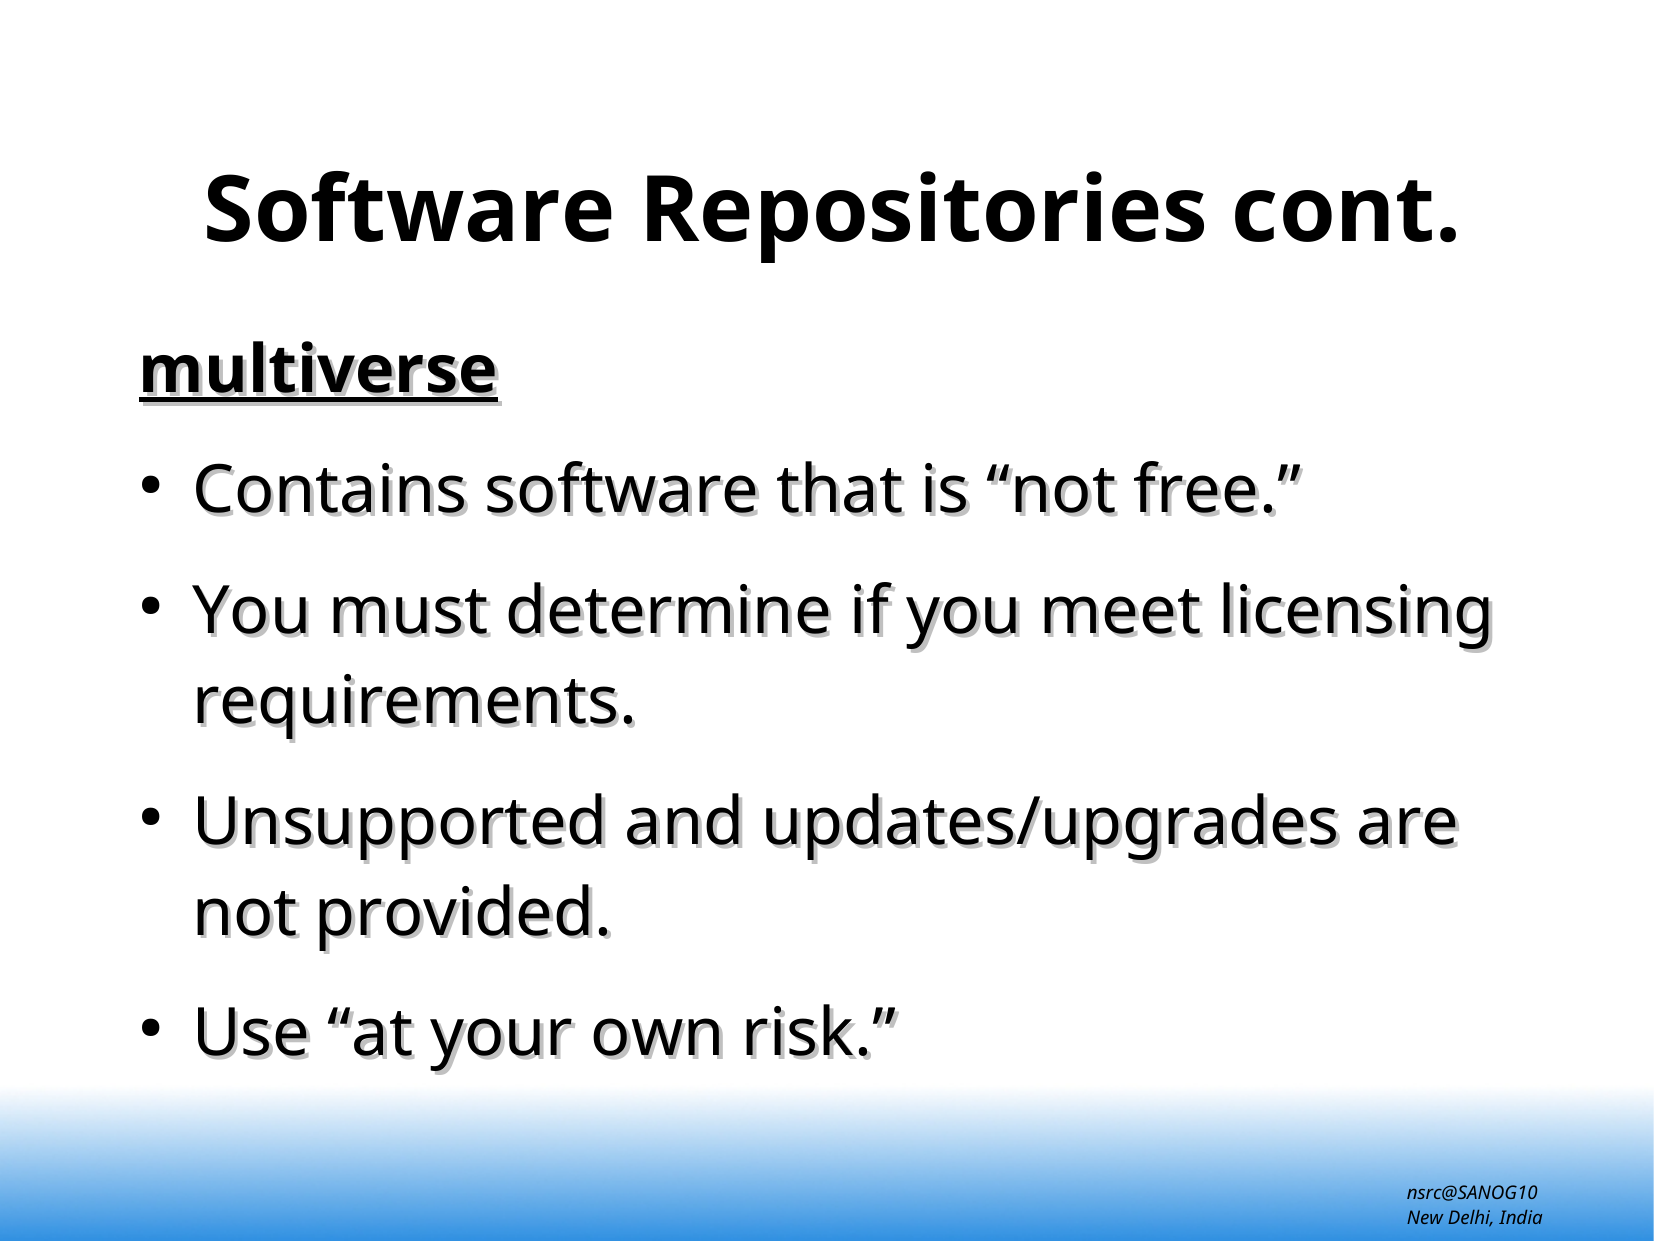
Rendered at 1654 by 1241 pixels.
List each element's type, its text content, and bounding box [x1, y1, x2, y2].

title Software Repositories cont. [109, 102, 1558, 310]
picture [0, 1083, 1654, 1241]
list multiverse Contains software that is “not free.” You must determine if you meet licensing requirements. Unsupported and updates/upgrades are not provided. Use “at your own risk.” [121, 321, 1534, 1104]
